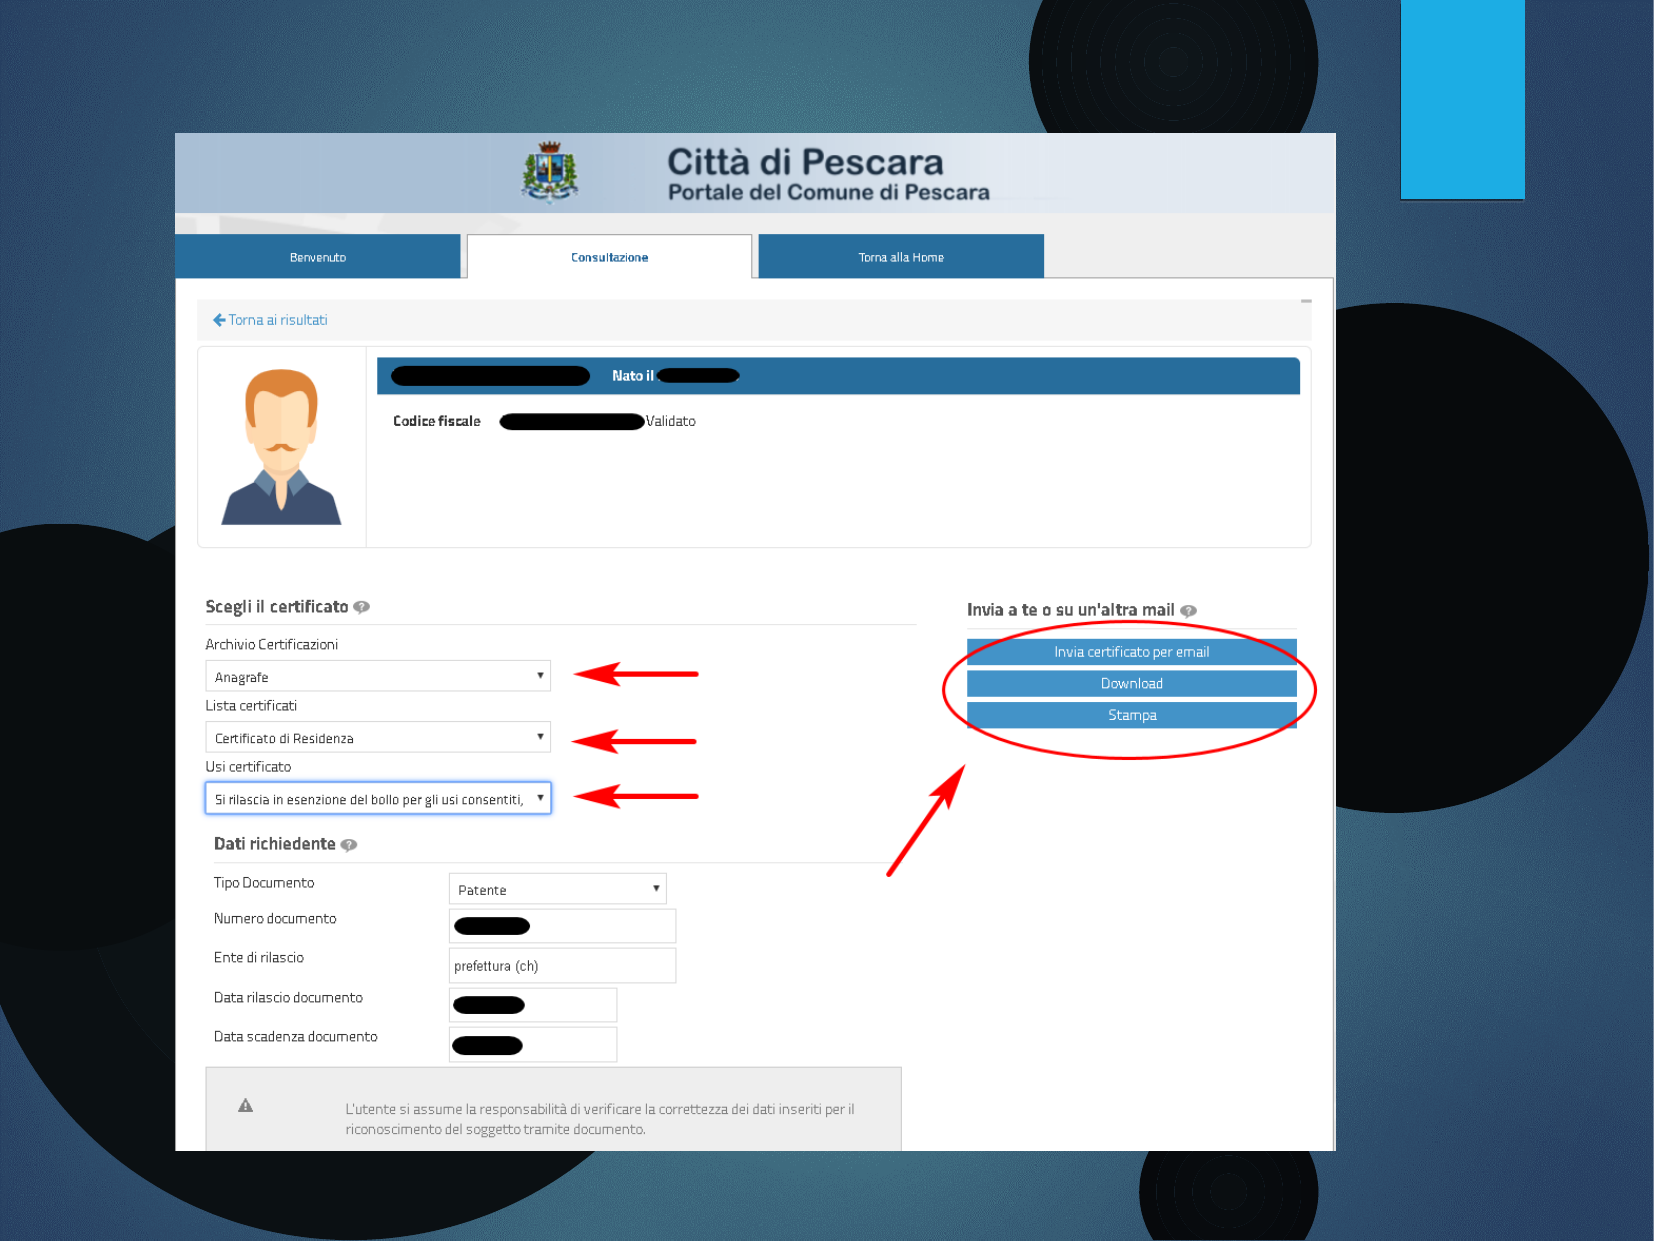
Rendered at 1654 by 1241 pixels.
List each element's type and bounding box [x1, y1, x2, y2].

picture [175, 133, 1336, 1151]
